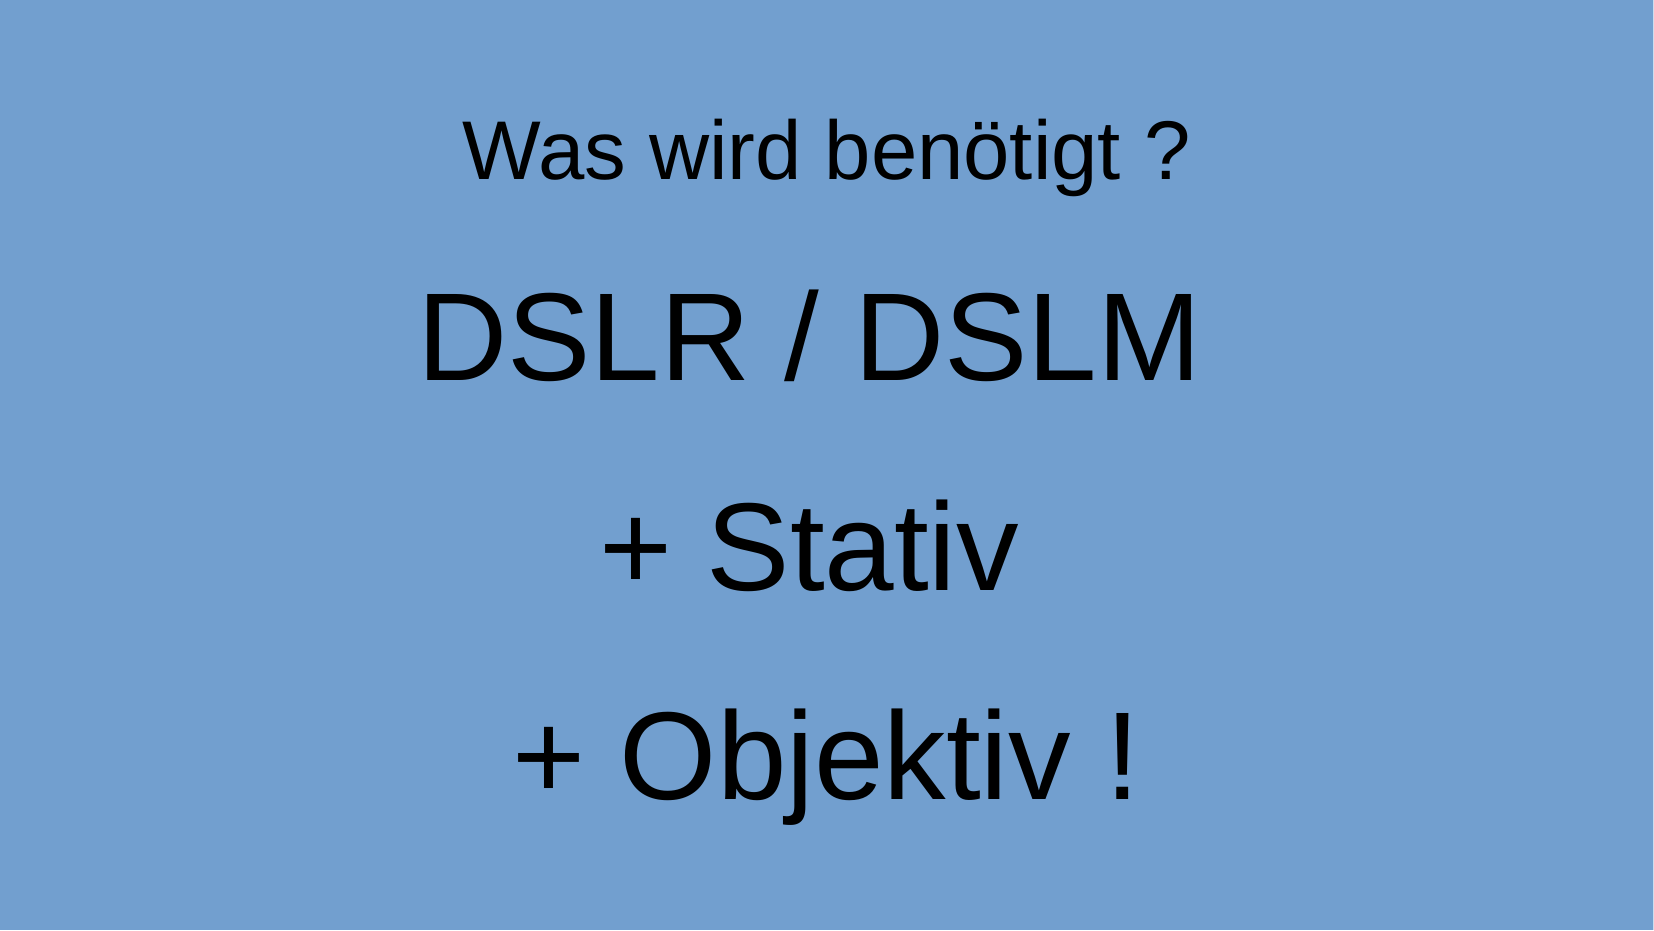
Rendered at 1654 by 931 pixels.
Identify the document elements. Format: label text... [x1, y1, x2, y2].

text_box Was wird benötigt ? DSLR / DSLM + Stativ + Objektiv ! [29, 29, 1625, 931]
